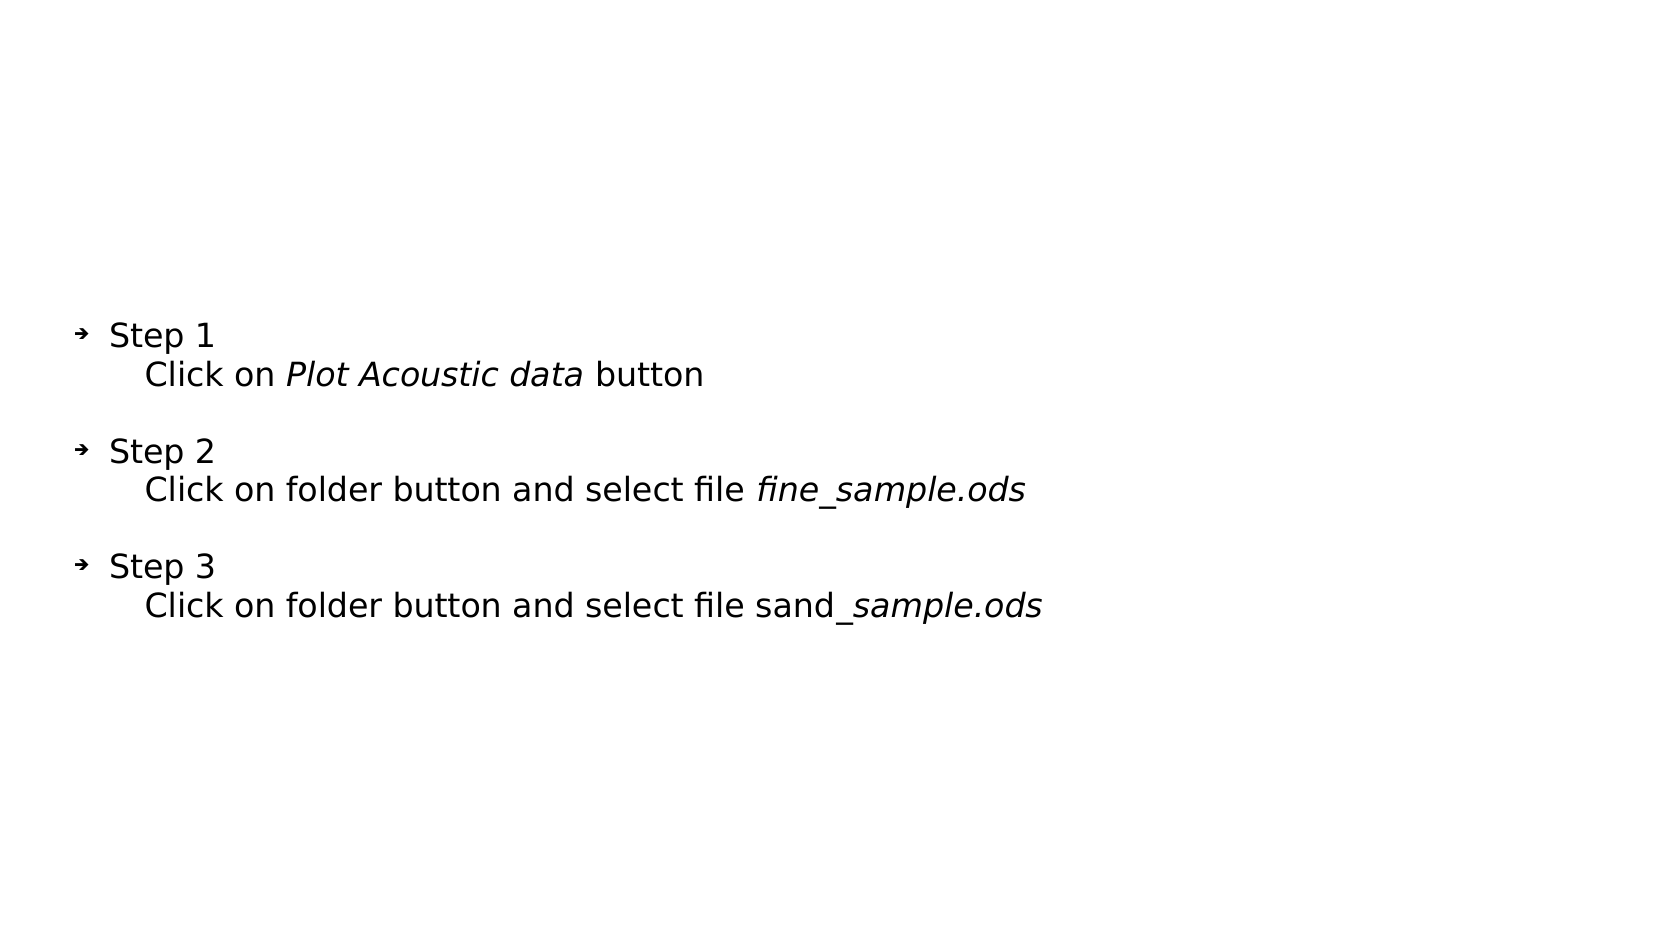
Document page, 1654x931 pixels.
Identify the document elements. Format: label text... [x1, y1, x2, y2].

text_box Step 1 Click on Plot Acoustic data button Step 2 Click on folder button and select file fine_sample.ods Step 3 Click on folder button and select file sand_sample.ods [59, 309, 1595, 633]
